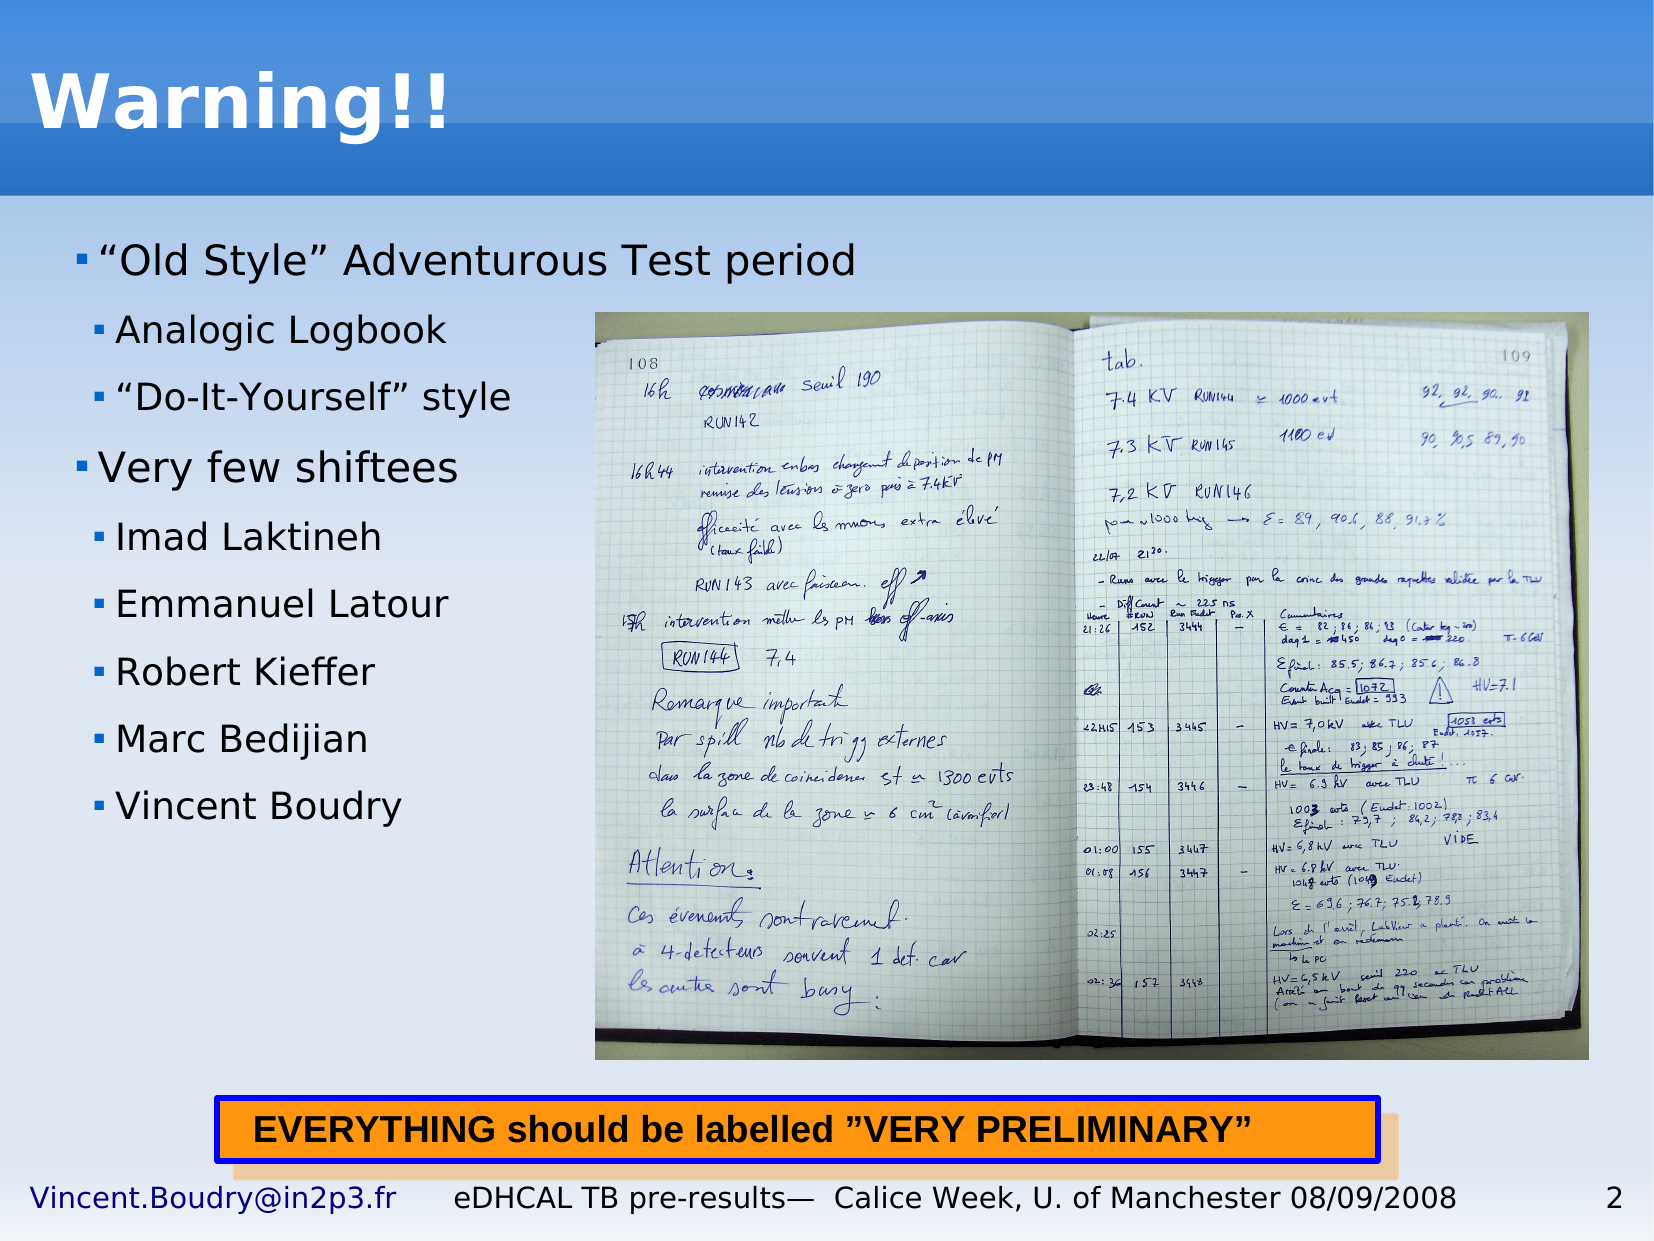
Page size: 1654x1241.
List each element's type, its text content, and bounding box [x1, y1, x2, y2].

text_box EVERYTHING should be labelled ”VERY PRELIMINARY” [217, 1097, 1373, 1161]
picture [0, 0, 1654, 1241]
title Warning!! [29, 0, 1654, 207]
list “Old Style” Adventurous Test period Analogic Logbook “Do-It-Yourself” style Very few shiftees Imad Laktineh Emmanuel Latour Robert Kieffer Marc Bedijian Vincent Boudry [59, 236, 1595, 1137]
